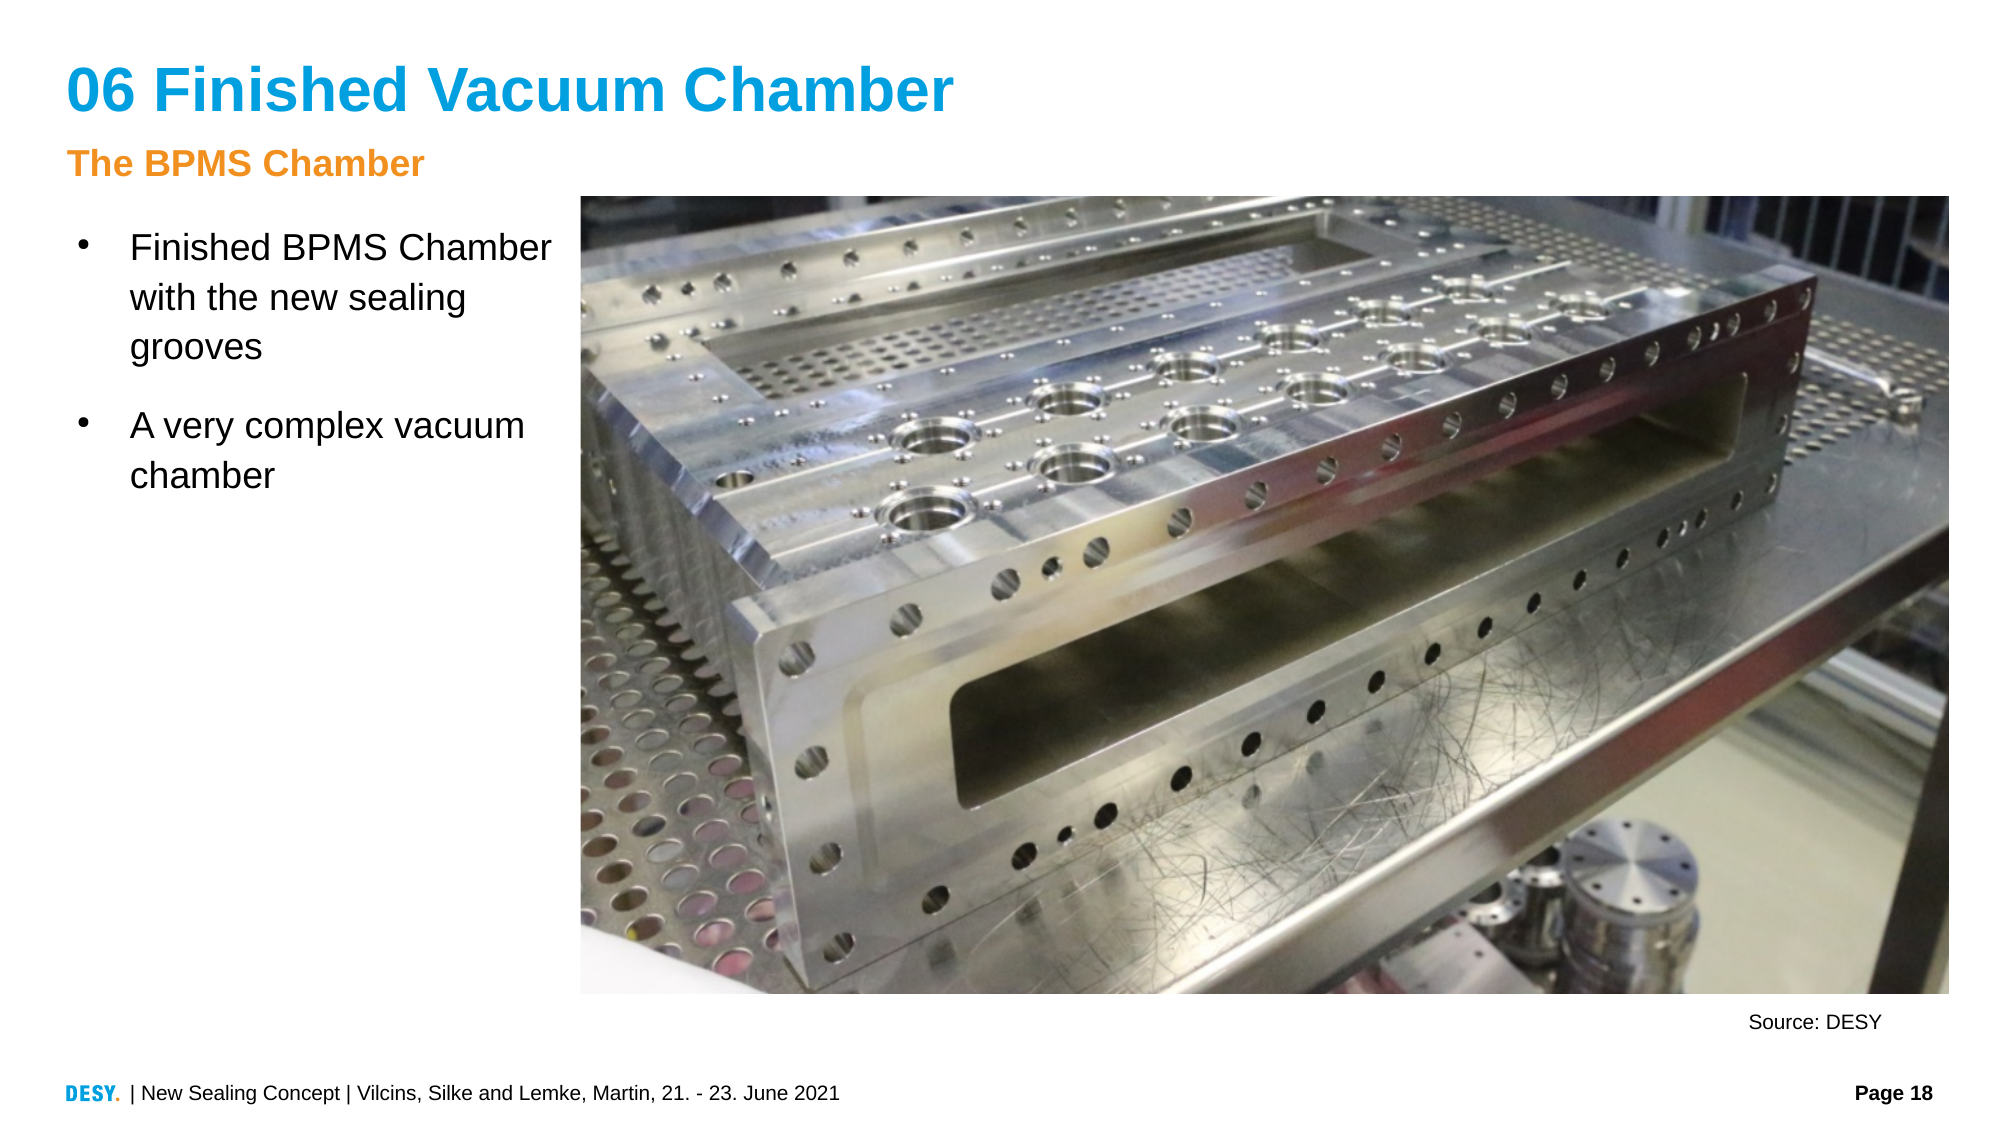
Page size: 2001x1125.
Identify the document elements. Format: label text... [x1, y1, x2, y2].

title 06 Finished Vacuum Chamber [66, 57, 1933, 132]
text_box | New Sealing Concept | Vilcins, Silke and Lemke, Martin, 21. - 23. June 2021 [129, 1079, 1762, 1111]
list Finished BPMS Chamber with the new sealing grooves A very complex vacuum chamber [59, 218, 562, 945]
list The BPMS Chamber [66, 134, 1933, 197]
picture [580, 196, 1949, 994]
text_box Source: DESY [1733, 1003, 1949, 1043]
